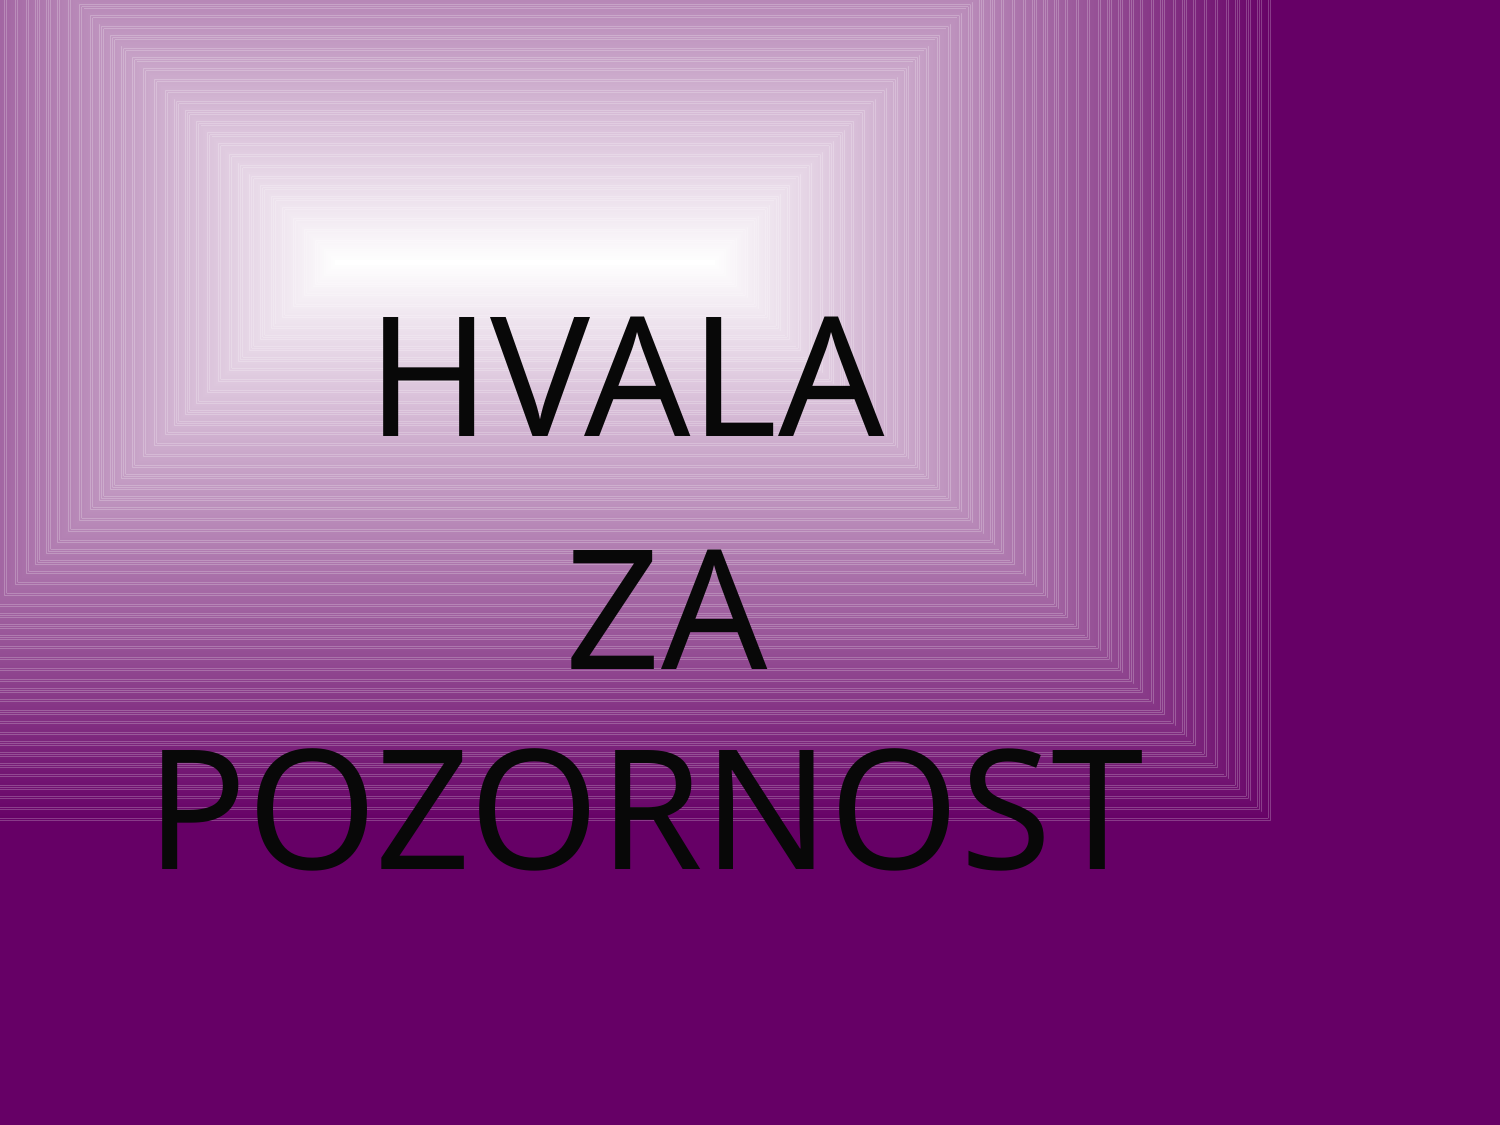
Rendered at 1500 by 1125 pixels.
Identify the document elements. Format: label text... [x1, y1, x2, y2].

list HVALA ZA POZORNOST [75, 262, 1425, 1005]
